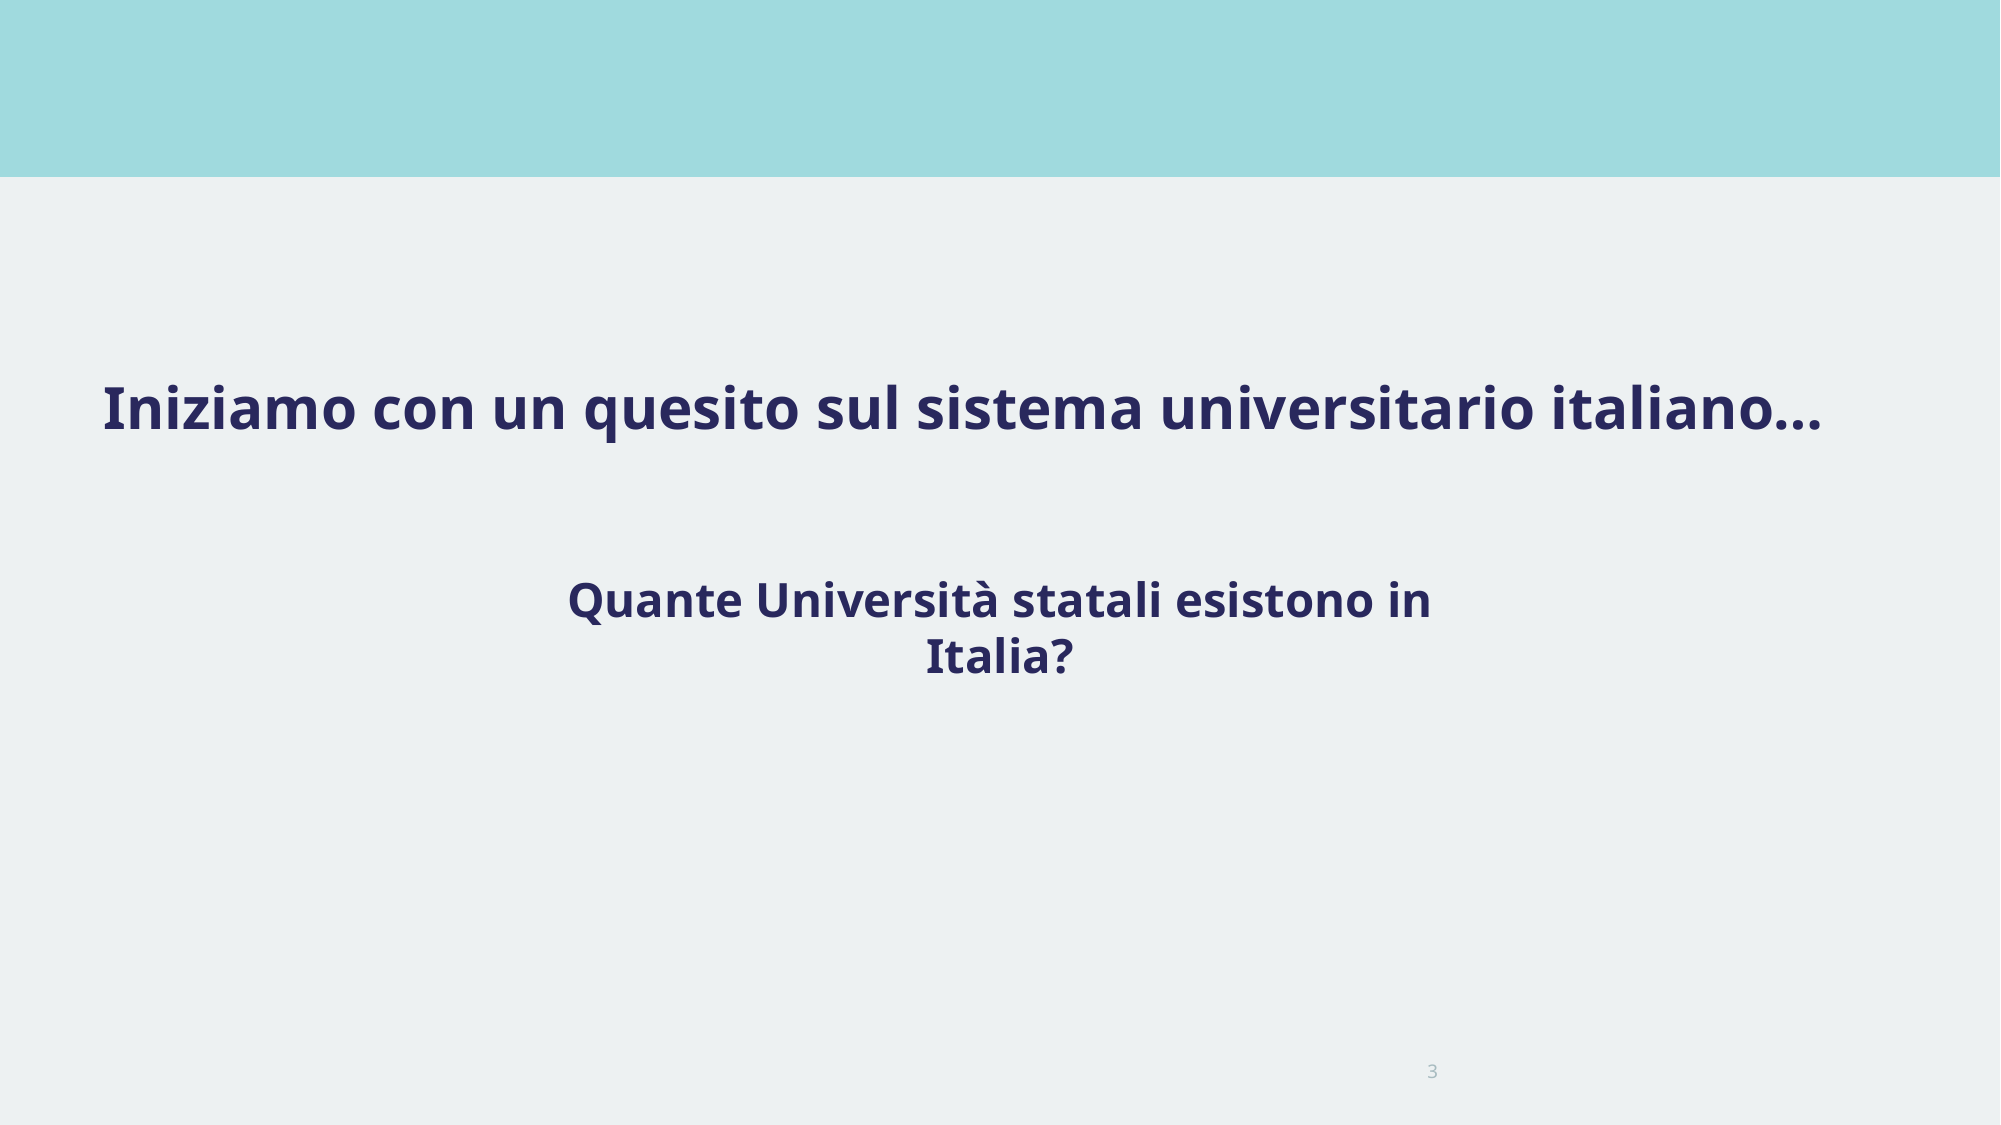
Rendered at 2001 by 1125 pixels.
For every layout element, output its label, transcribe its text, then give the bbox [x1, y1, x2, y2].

title Iniziamo con un quesito sul sistema universitario italiano… [38, 321, 1889, 450]
list Quante Università statali esistono in Italia? [533, 562, 1467, 692]
text_box [1412, 1042, 1863, 1103]
